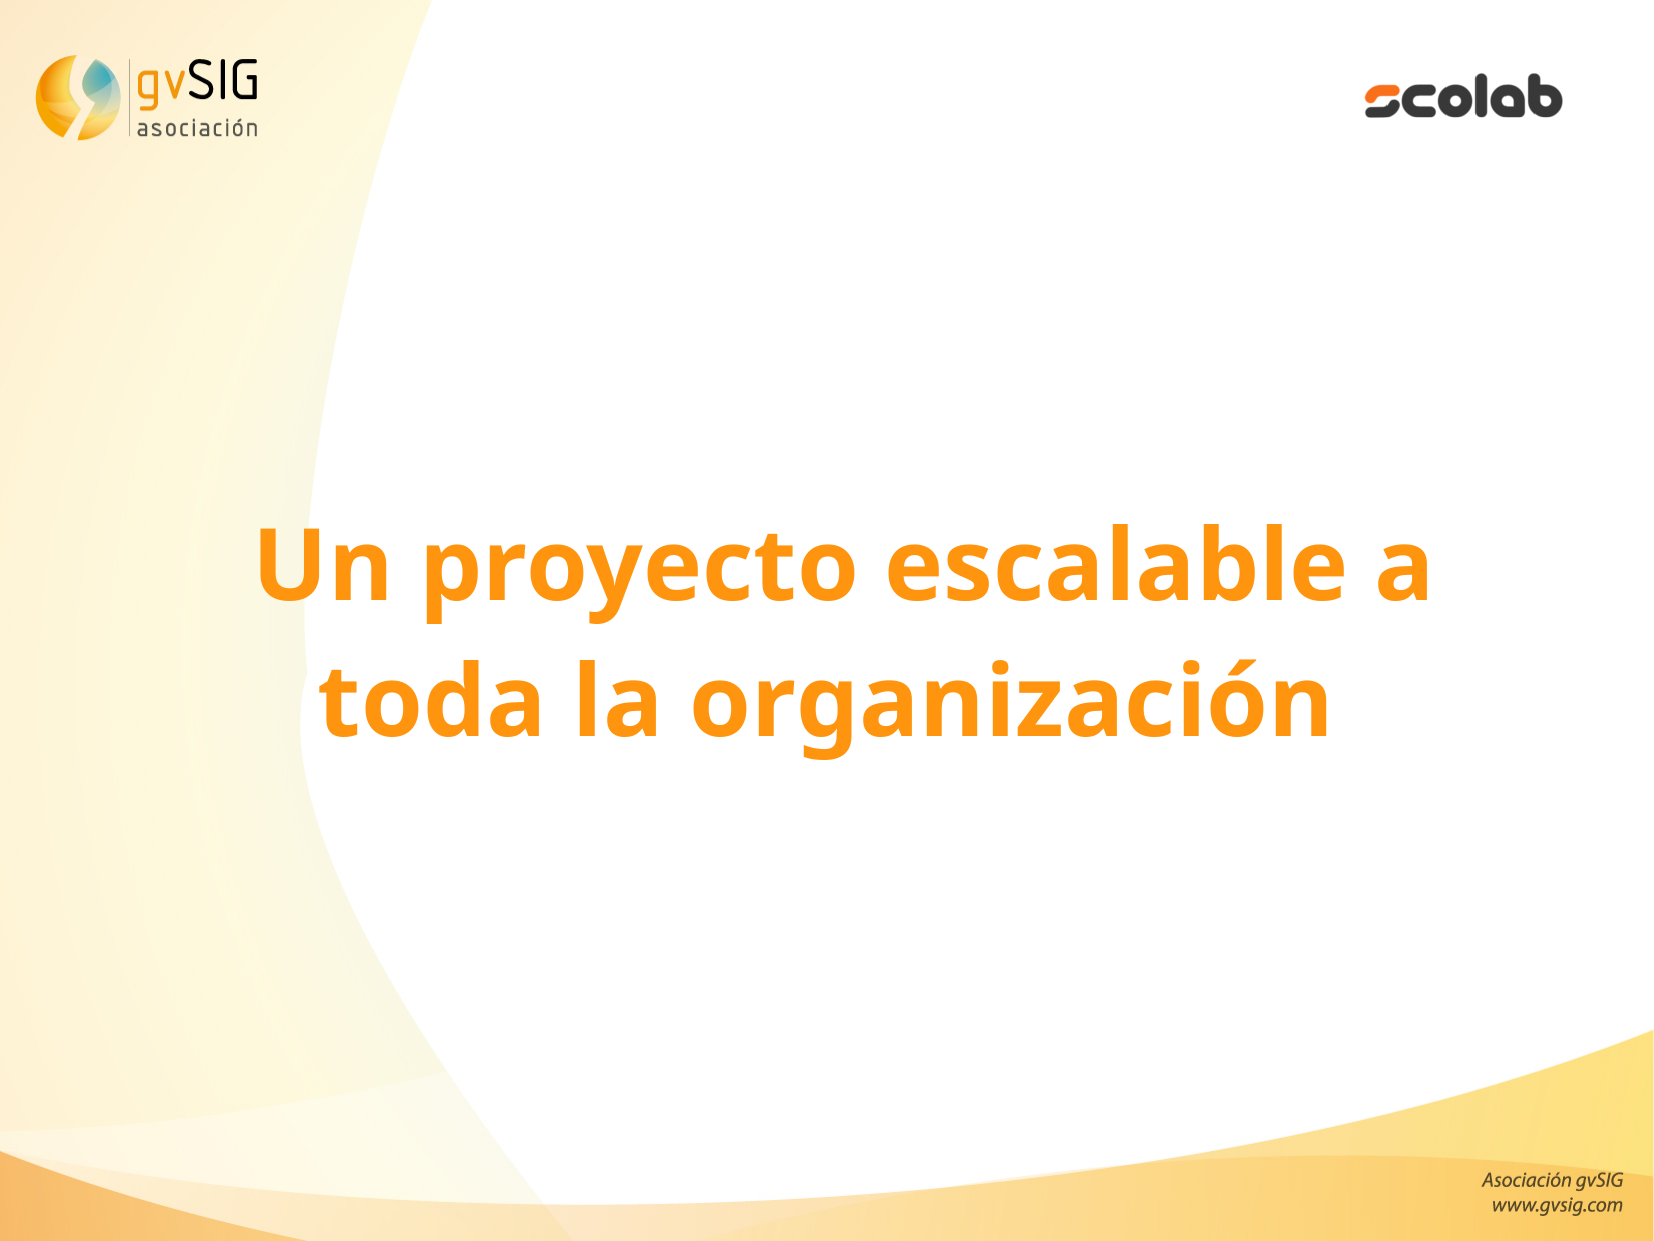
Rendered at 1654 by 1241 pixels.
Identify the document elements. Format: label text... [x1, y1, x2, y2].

list Un proyecto escalable a toda la organización [132, 179, 1521, 1002]
picture [0, 0, 1654, 1241]
